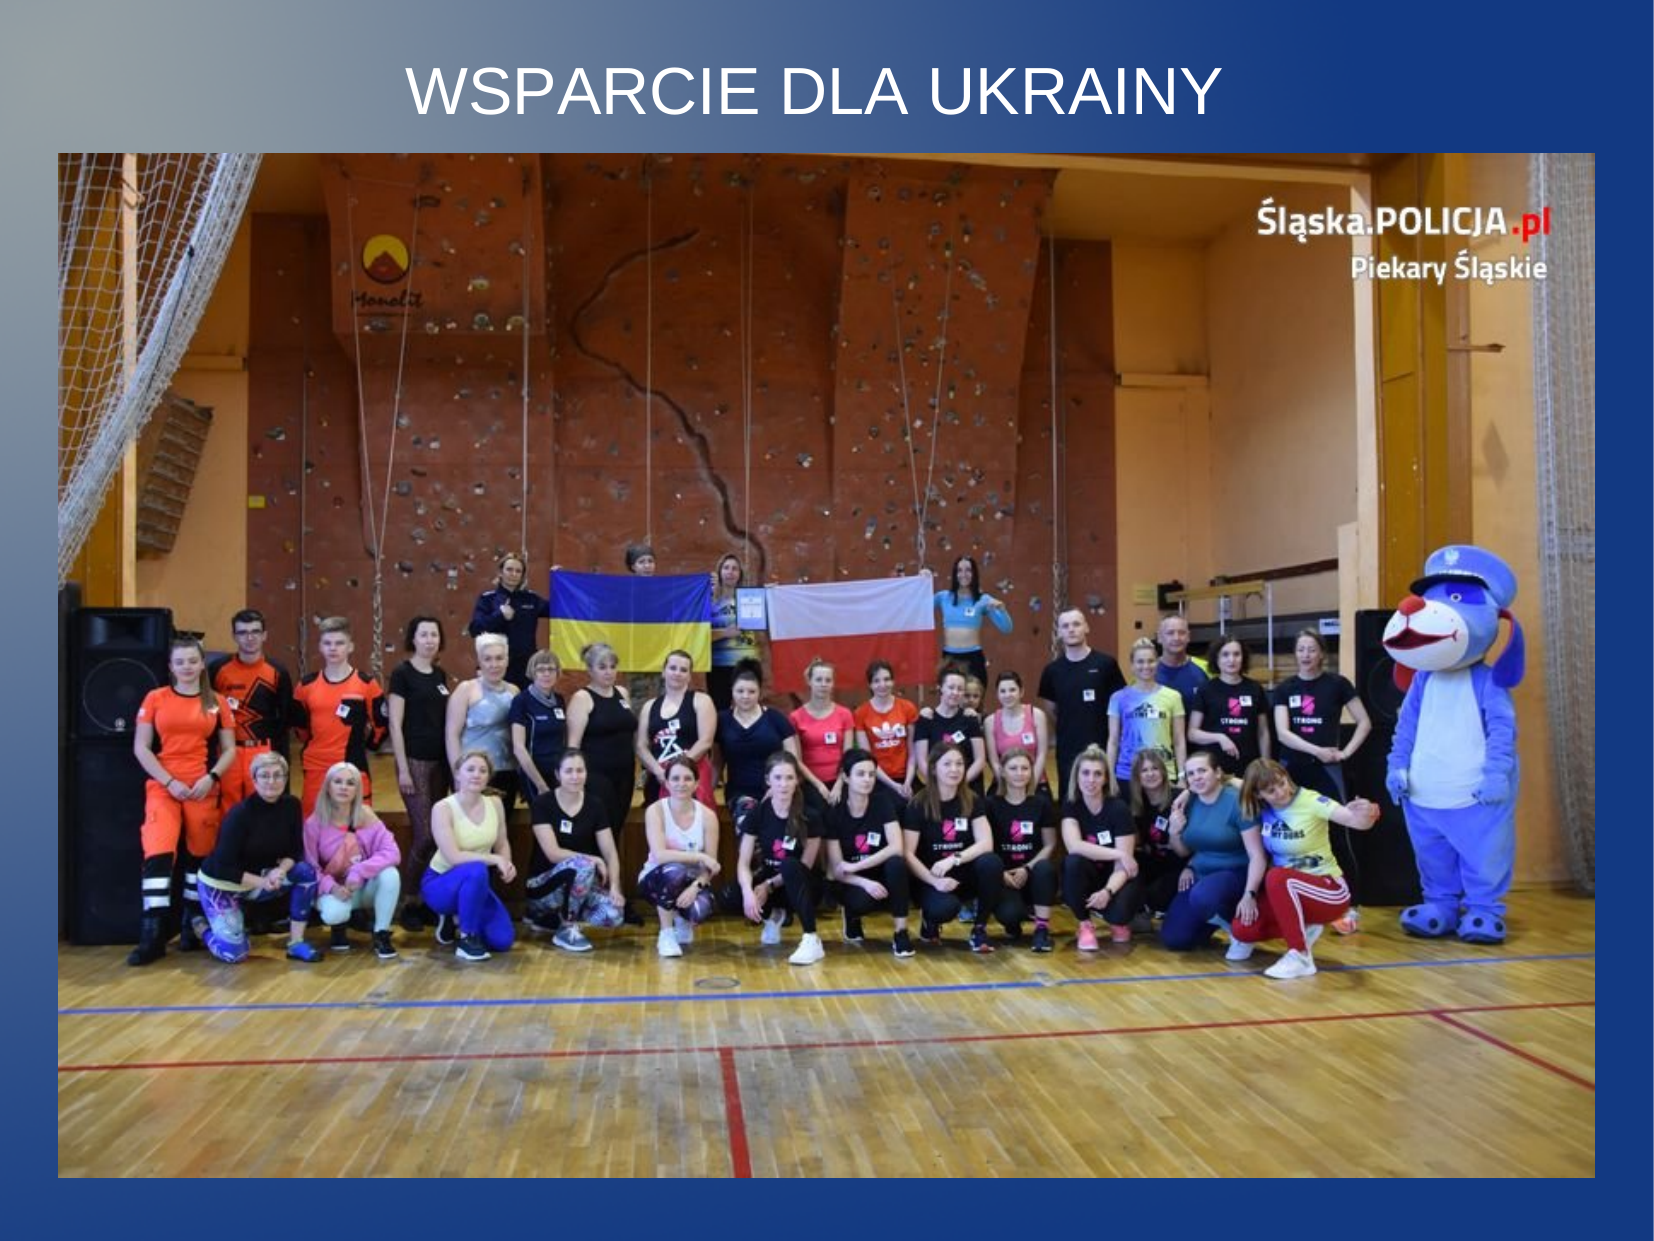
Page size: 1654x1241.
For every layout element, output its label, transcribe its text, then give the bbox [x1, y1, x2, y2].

picture [0, 0, 1654, 1241]
title WSPARCIE DLA UKRAINY [70, 0, 1560, 153]
